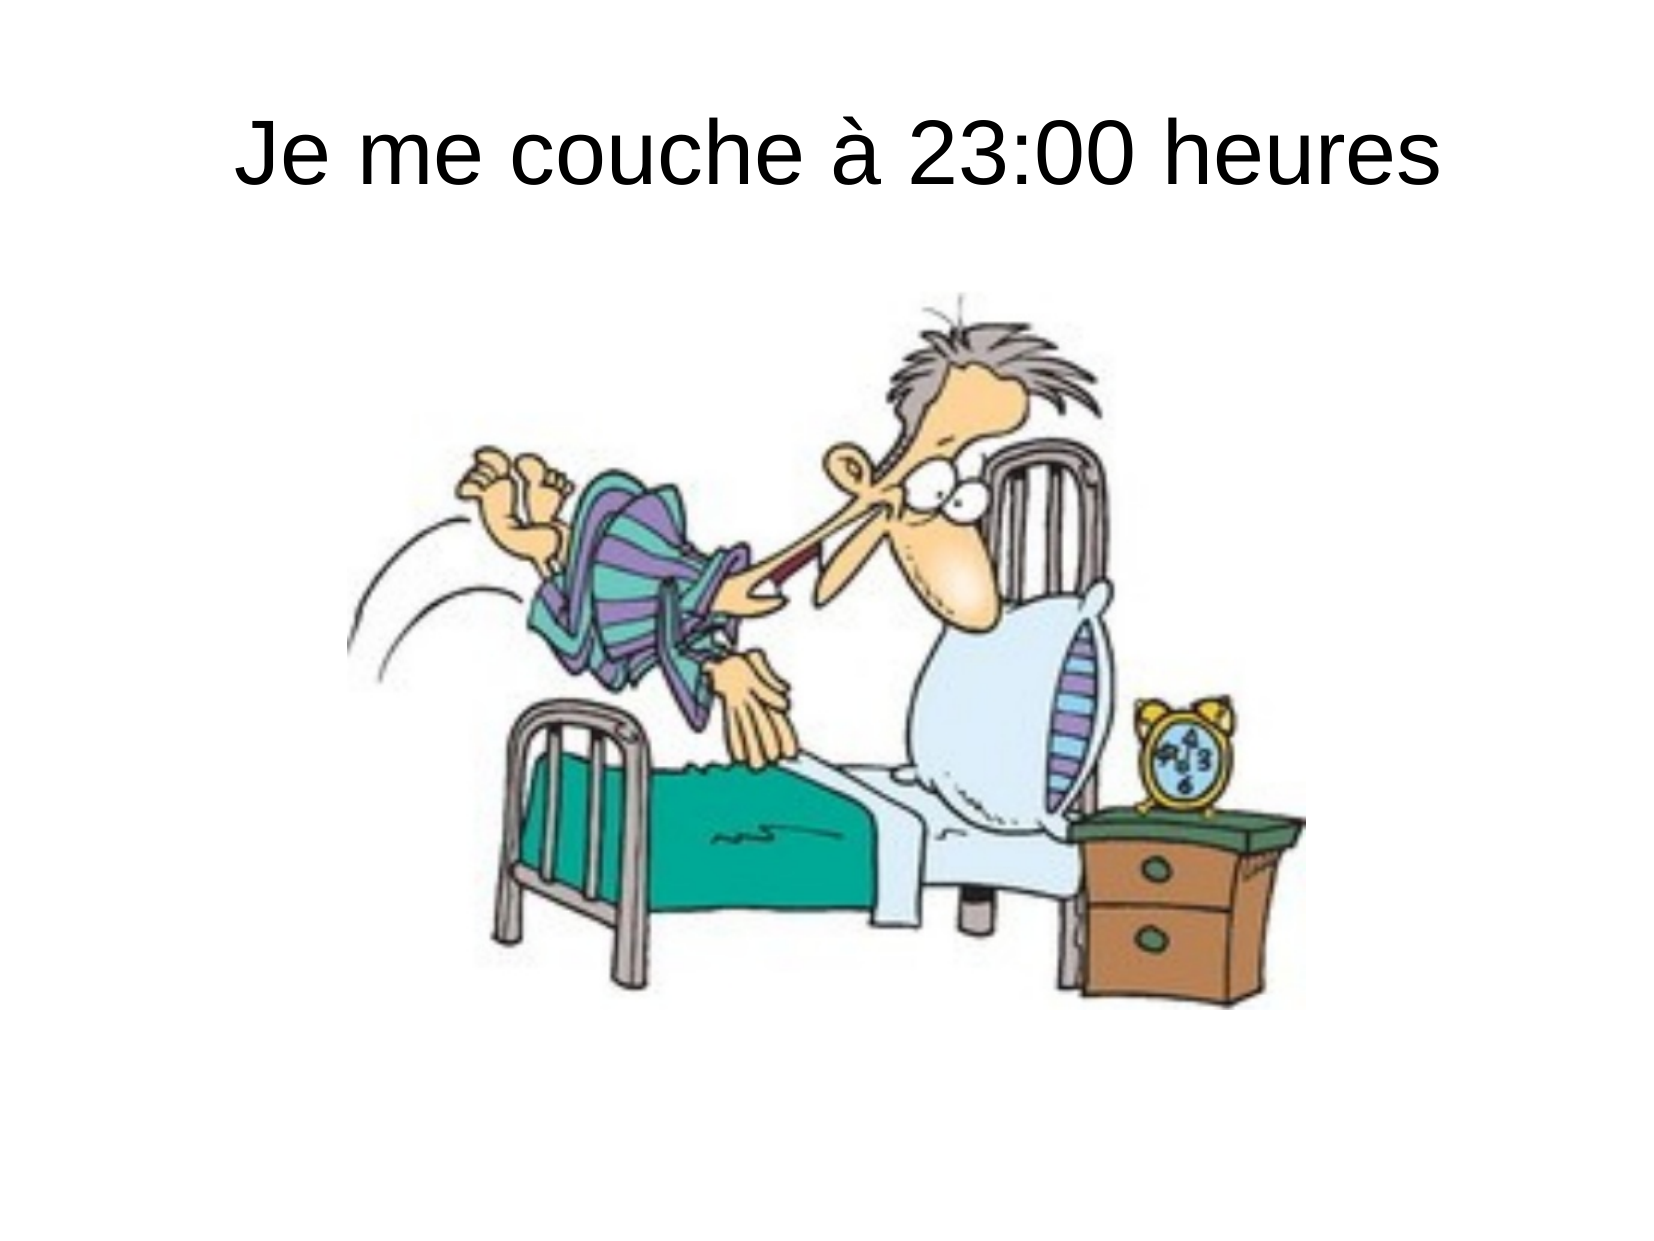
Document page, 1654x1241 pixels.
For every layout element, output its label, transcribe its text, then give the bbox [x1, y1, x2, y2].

picture [347, 290, 1306, 1010]
title Je me couche à 23:00 heures [82, 49, 1571, 257]
